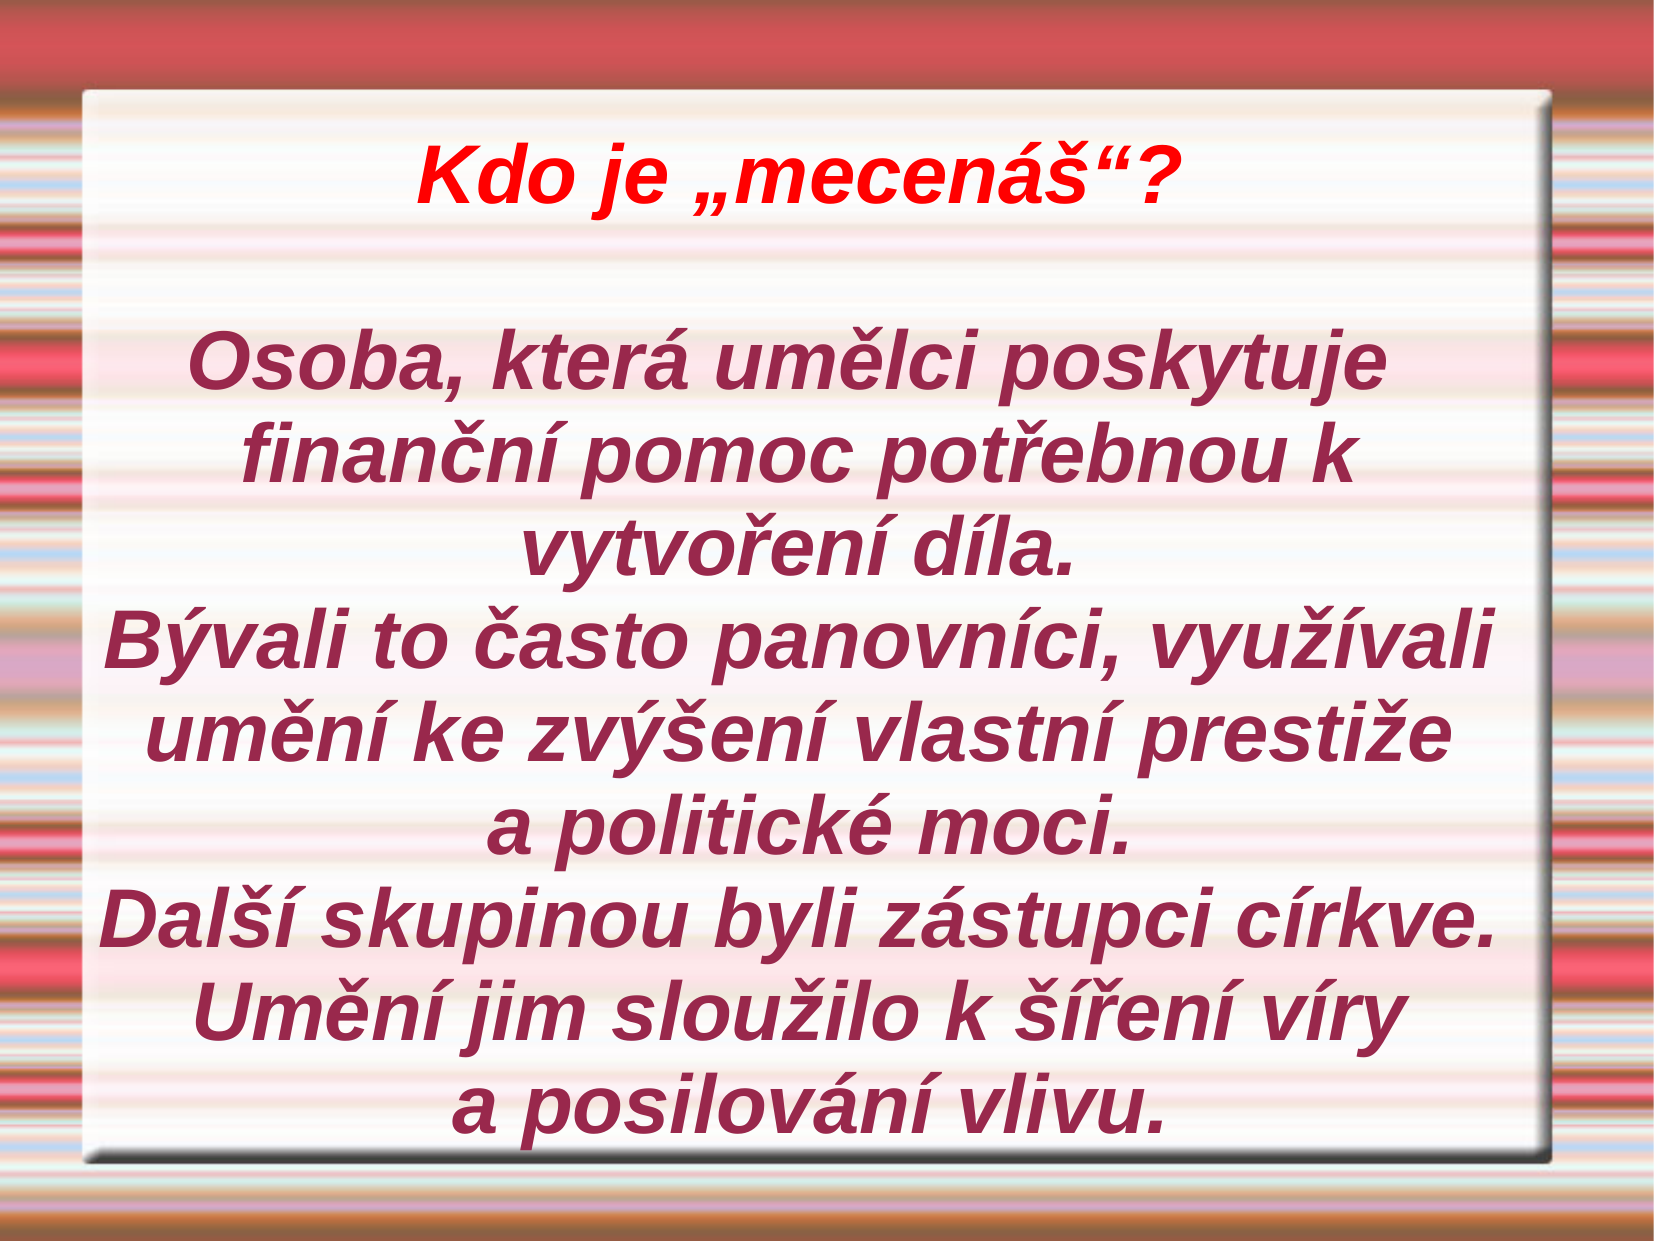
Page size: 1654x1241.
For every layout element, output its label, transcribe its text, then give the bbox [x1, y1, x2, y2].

title Kdo je „mecenáš“? Osoba, která umělci poskytuje finanční pomoc potřebnou k vytvoření díla. Bývali to často panovníci, využívali umění ke zvýšení vlastní prestiže a politické moci. Další skupinou byli zástupci církve. Umění jim sloužilo k šíření víry a posilování vlivu. [93, 100, 1507, 1181]
picture [0, 0, 1654, 1241]
